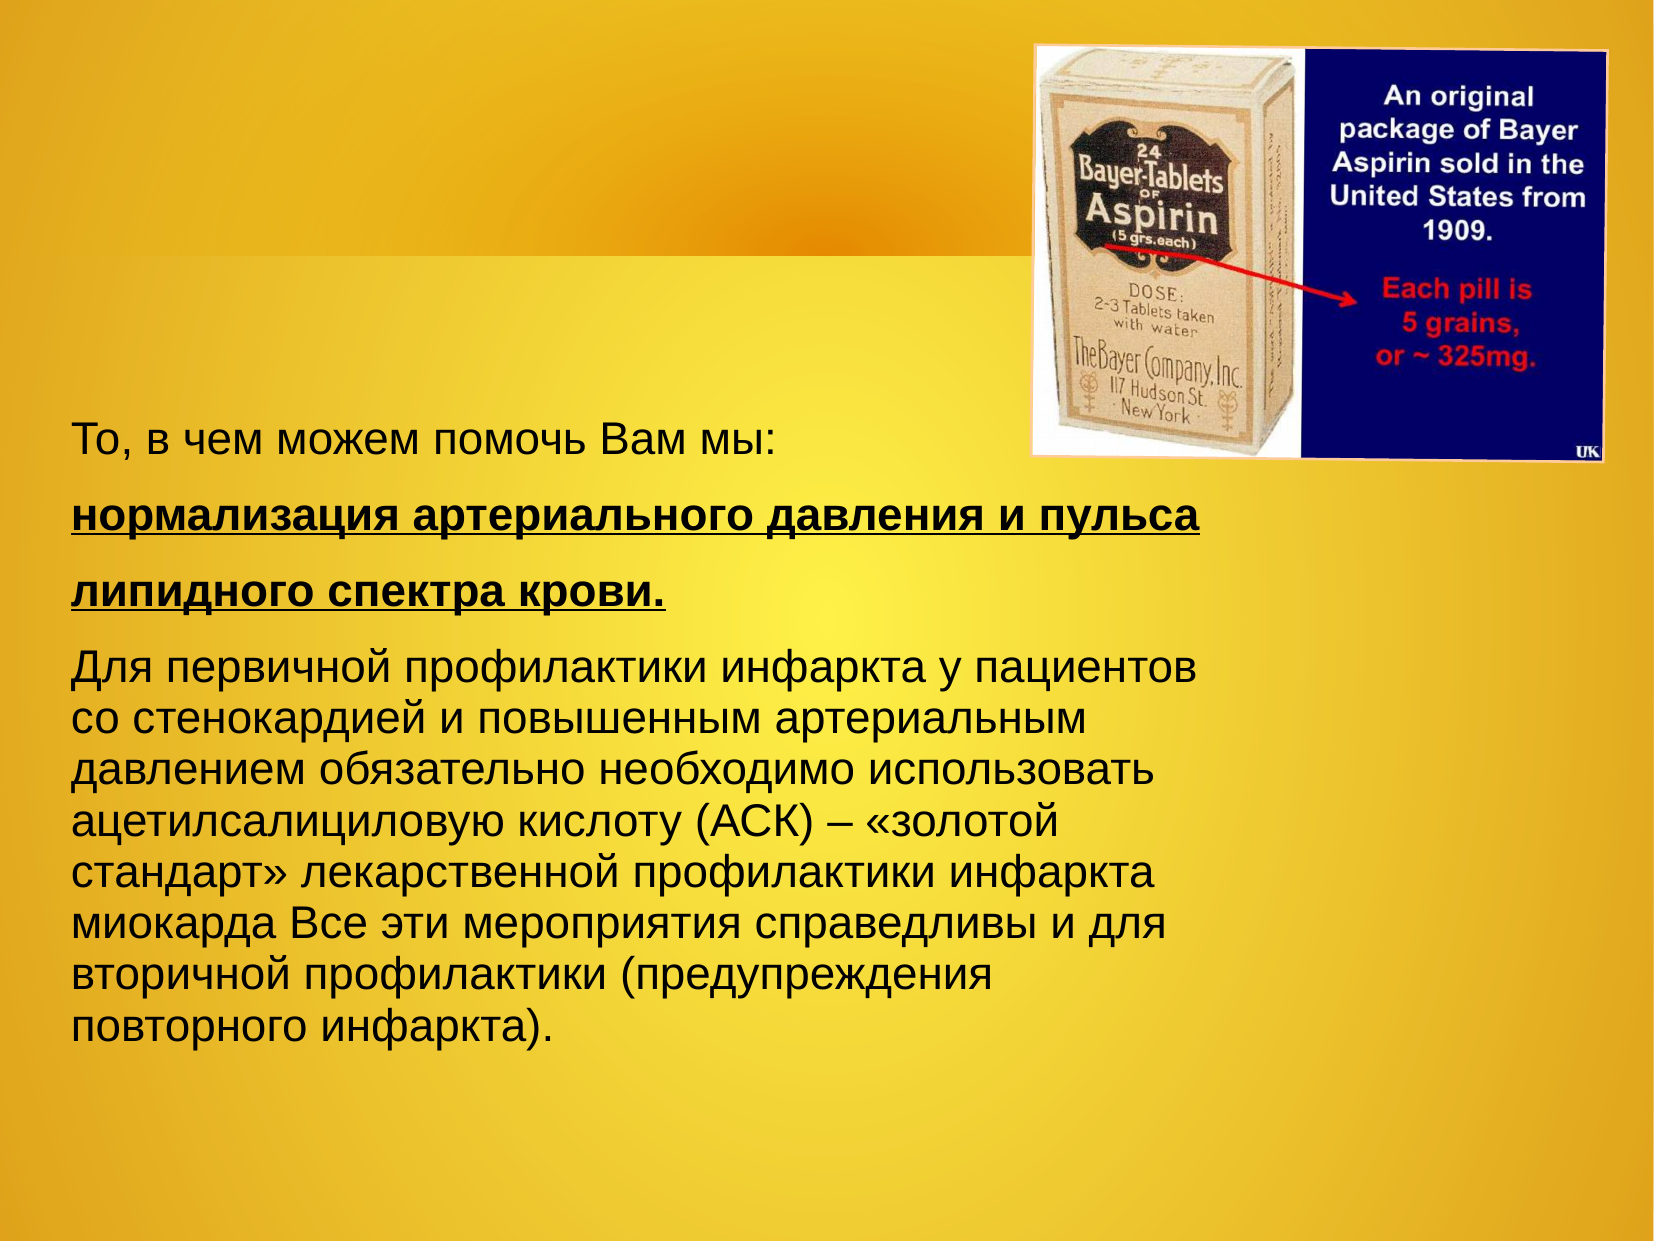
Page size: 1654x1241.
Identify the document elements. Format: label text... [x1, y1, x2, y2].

picture [1032, 46, 1607, 461]
subtitle То, в чем можем помочь Вам мы: нормализация артериального давления и пульса липидного спектра крови. Для первичной профилактики инфаркта у пациентов со стенокардией и повышенным артериальным давлением обязательно необходимо использовать ацетилсалициловую кислоту (АСК) – «золотой стандарт» лекарственной профилактики инфаркта миокарда Все эти мероприятия справедливы и для вторичной профилактики (предупреждения повторного инфаркта). [70, 362, 1229, 1075]
